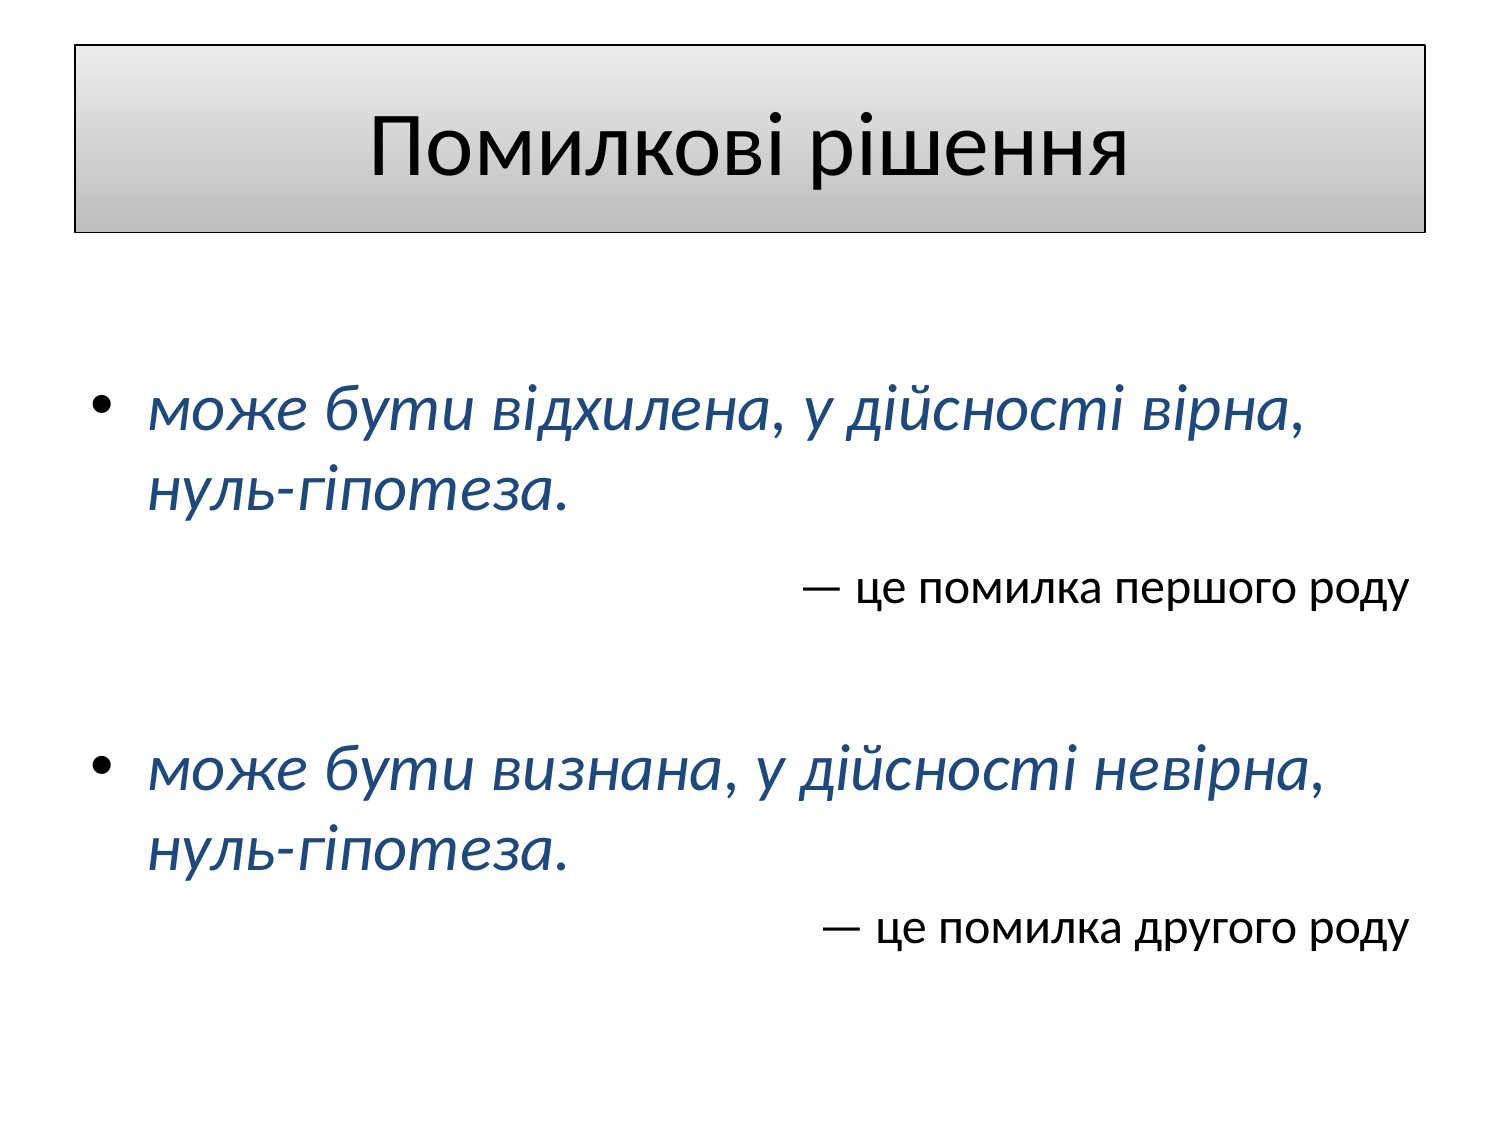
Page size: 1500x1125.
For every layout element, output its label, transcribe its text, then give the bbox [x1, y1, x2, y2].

list може бути відхилена, у дійсності вірна, нуль-гіпотеза. — це помилка першого роду може бути визнана, у дійсності невірна, нуль-гіпотеза. — це помилка другого роду [75, 262, 1425, 1005]
title Помилкові рішення [75, 45, 1425, 233]
